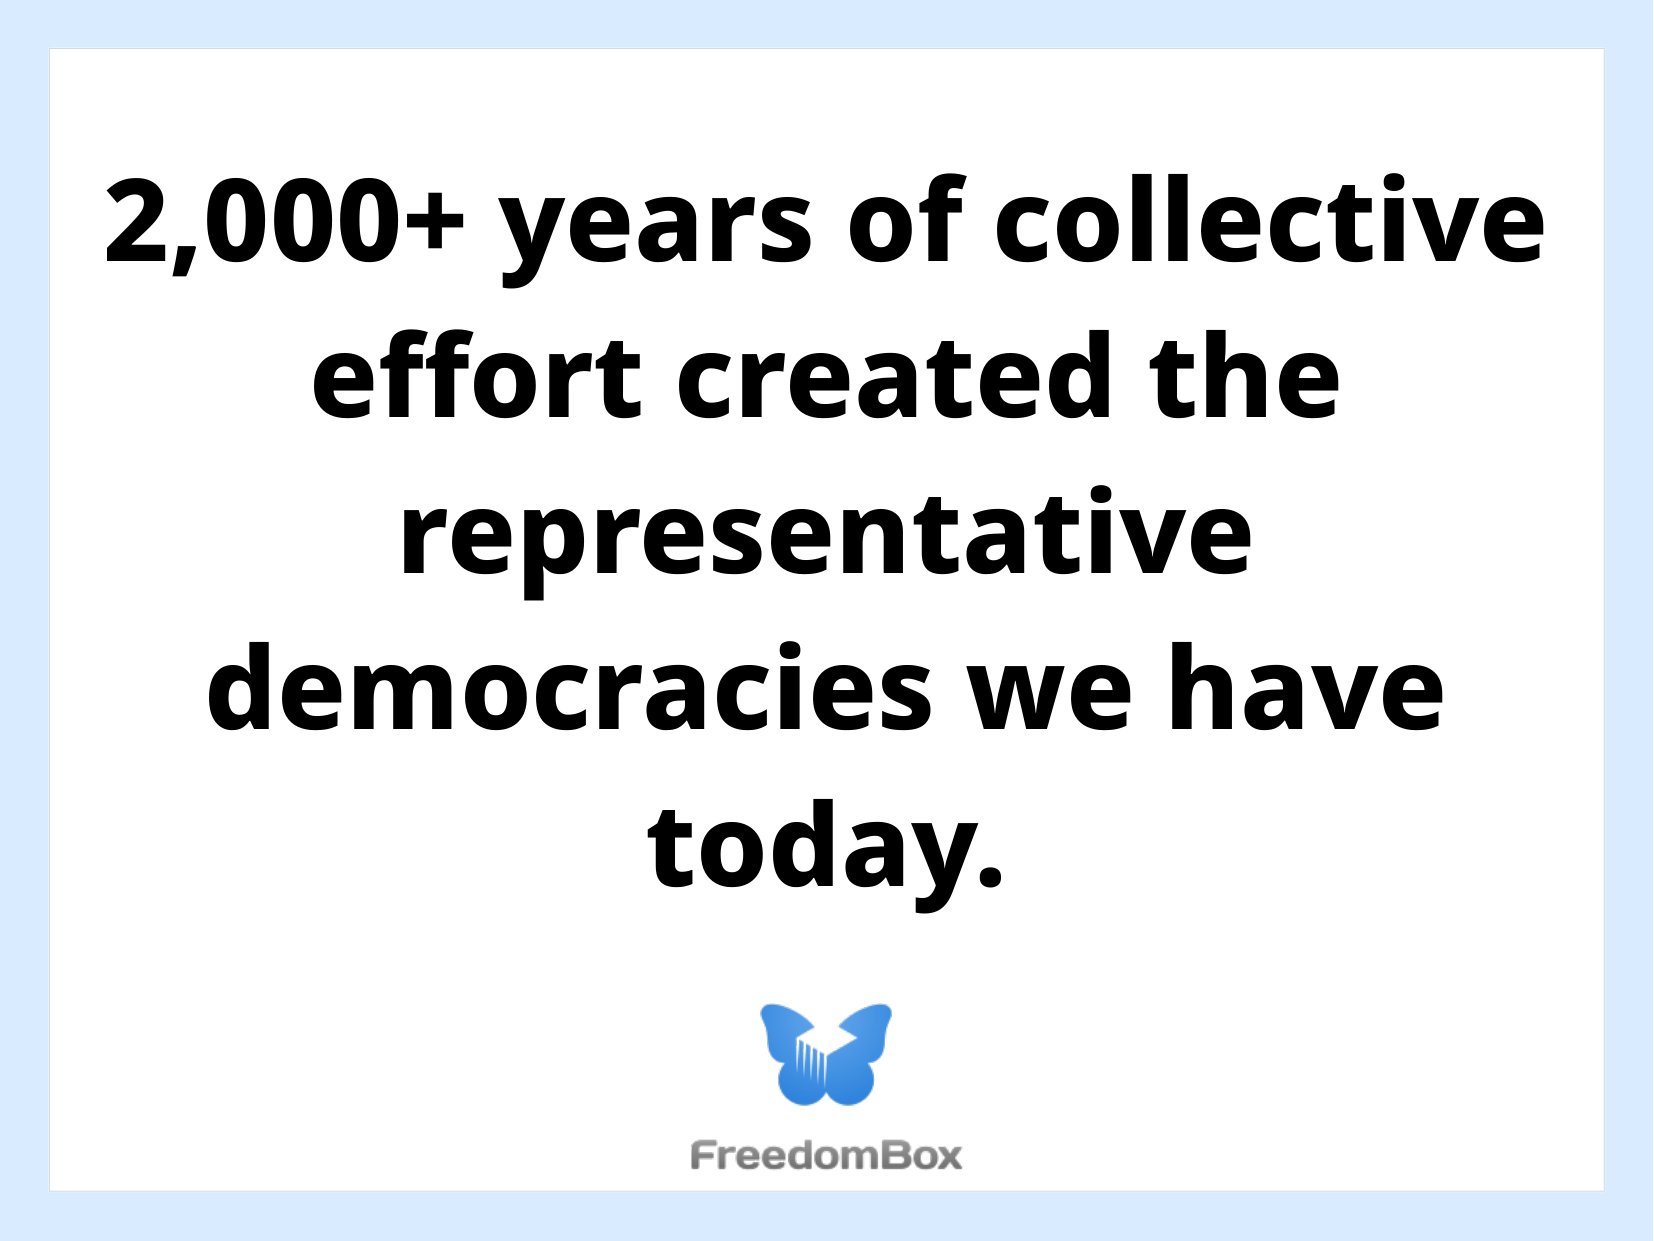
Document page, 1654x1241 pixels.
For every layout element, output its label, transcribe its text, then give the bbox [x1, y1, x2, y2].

picture [0, 0, 1654, 1241]
subtitle 2,000+ years of collective effort created the representative democracies we have today. [82, 49, 1571, 1010]
